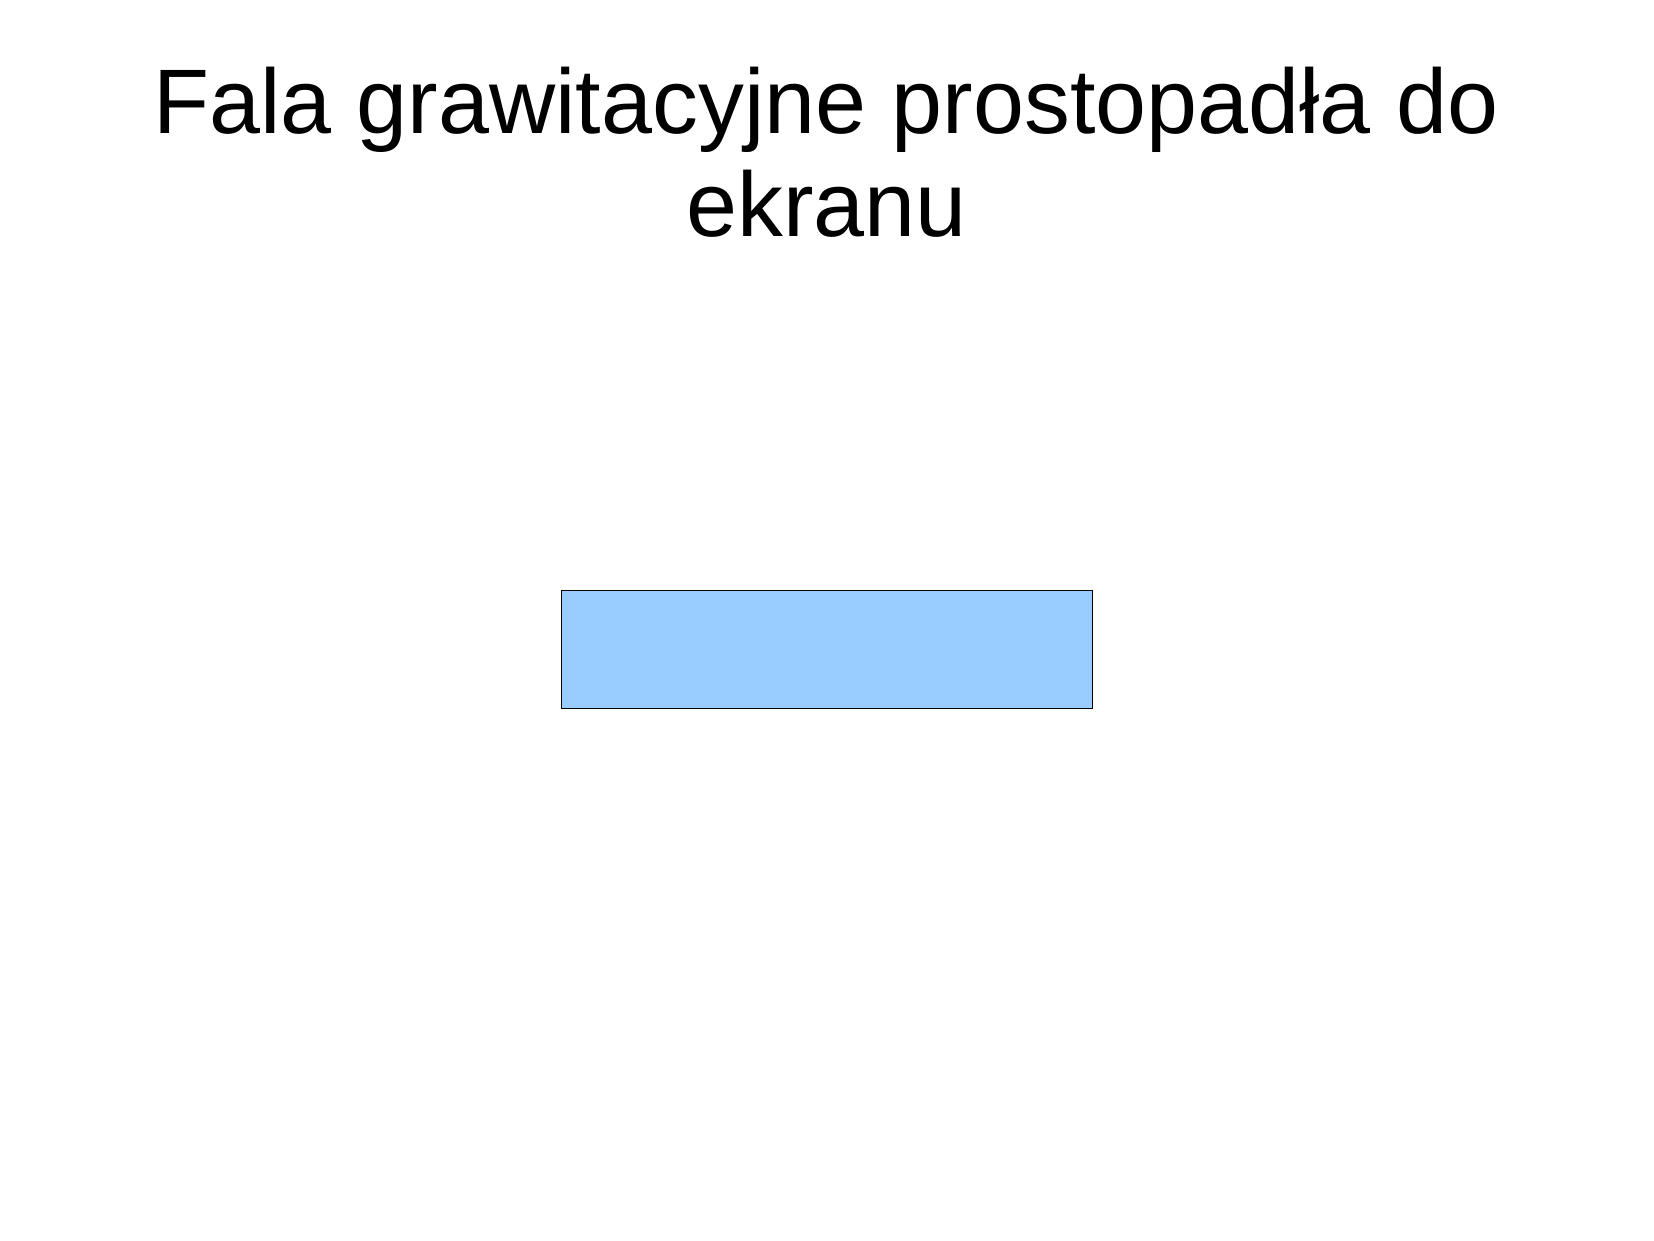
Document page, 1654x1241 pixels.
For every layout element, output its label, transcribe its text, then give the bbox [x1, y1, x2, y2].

title Fala grawitacyjne prostopadła do ekranu [82, 50, 1571, 256]
text_box [561, 590, 1093, 709]
